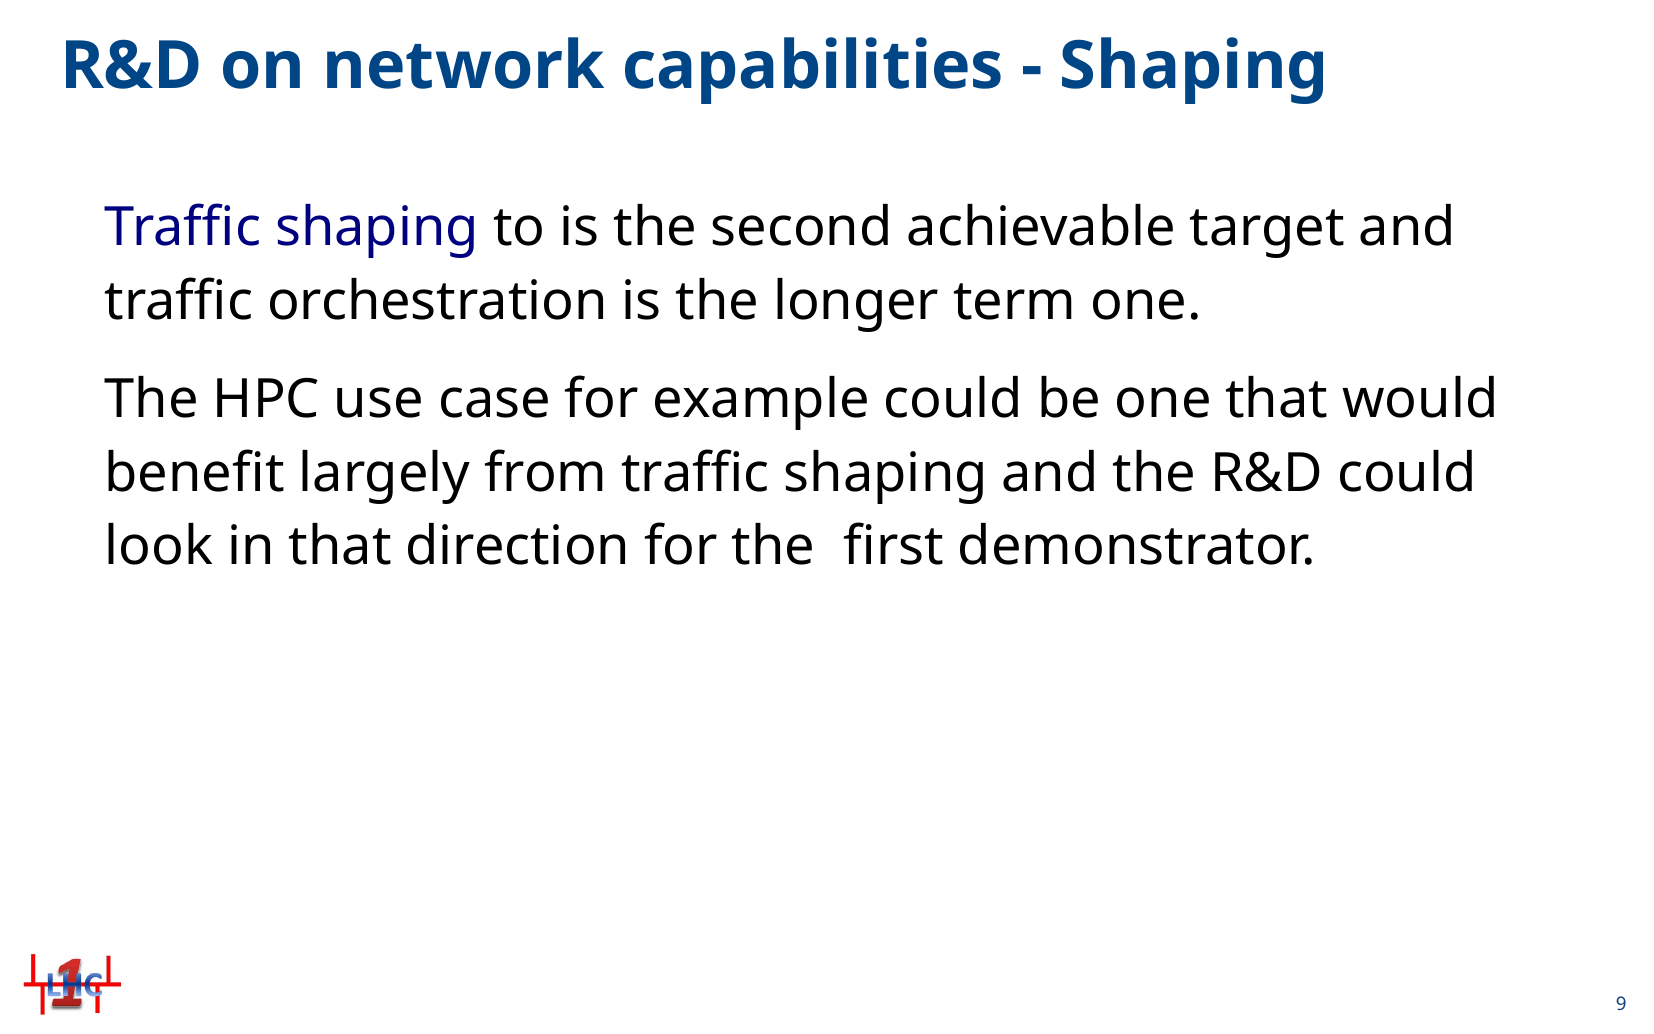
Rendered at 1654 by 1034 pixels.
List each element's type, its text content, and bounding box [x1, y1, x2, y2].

text_box Traffic shaping to is the second achievable target and traffic orchestration is the longer term one. The HPC use case for example could be one that would benefit largely from traffic shaping and the R&D could look in that direction for the first demonstrator. [90, 180, 1549, 1034]
picture [16, 949, 90, 1032]
title R&D on network capabilities - Shaping [60, 0, 1528, 138]
